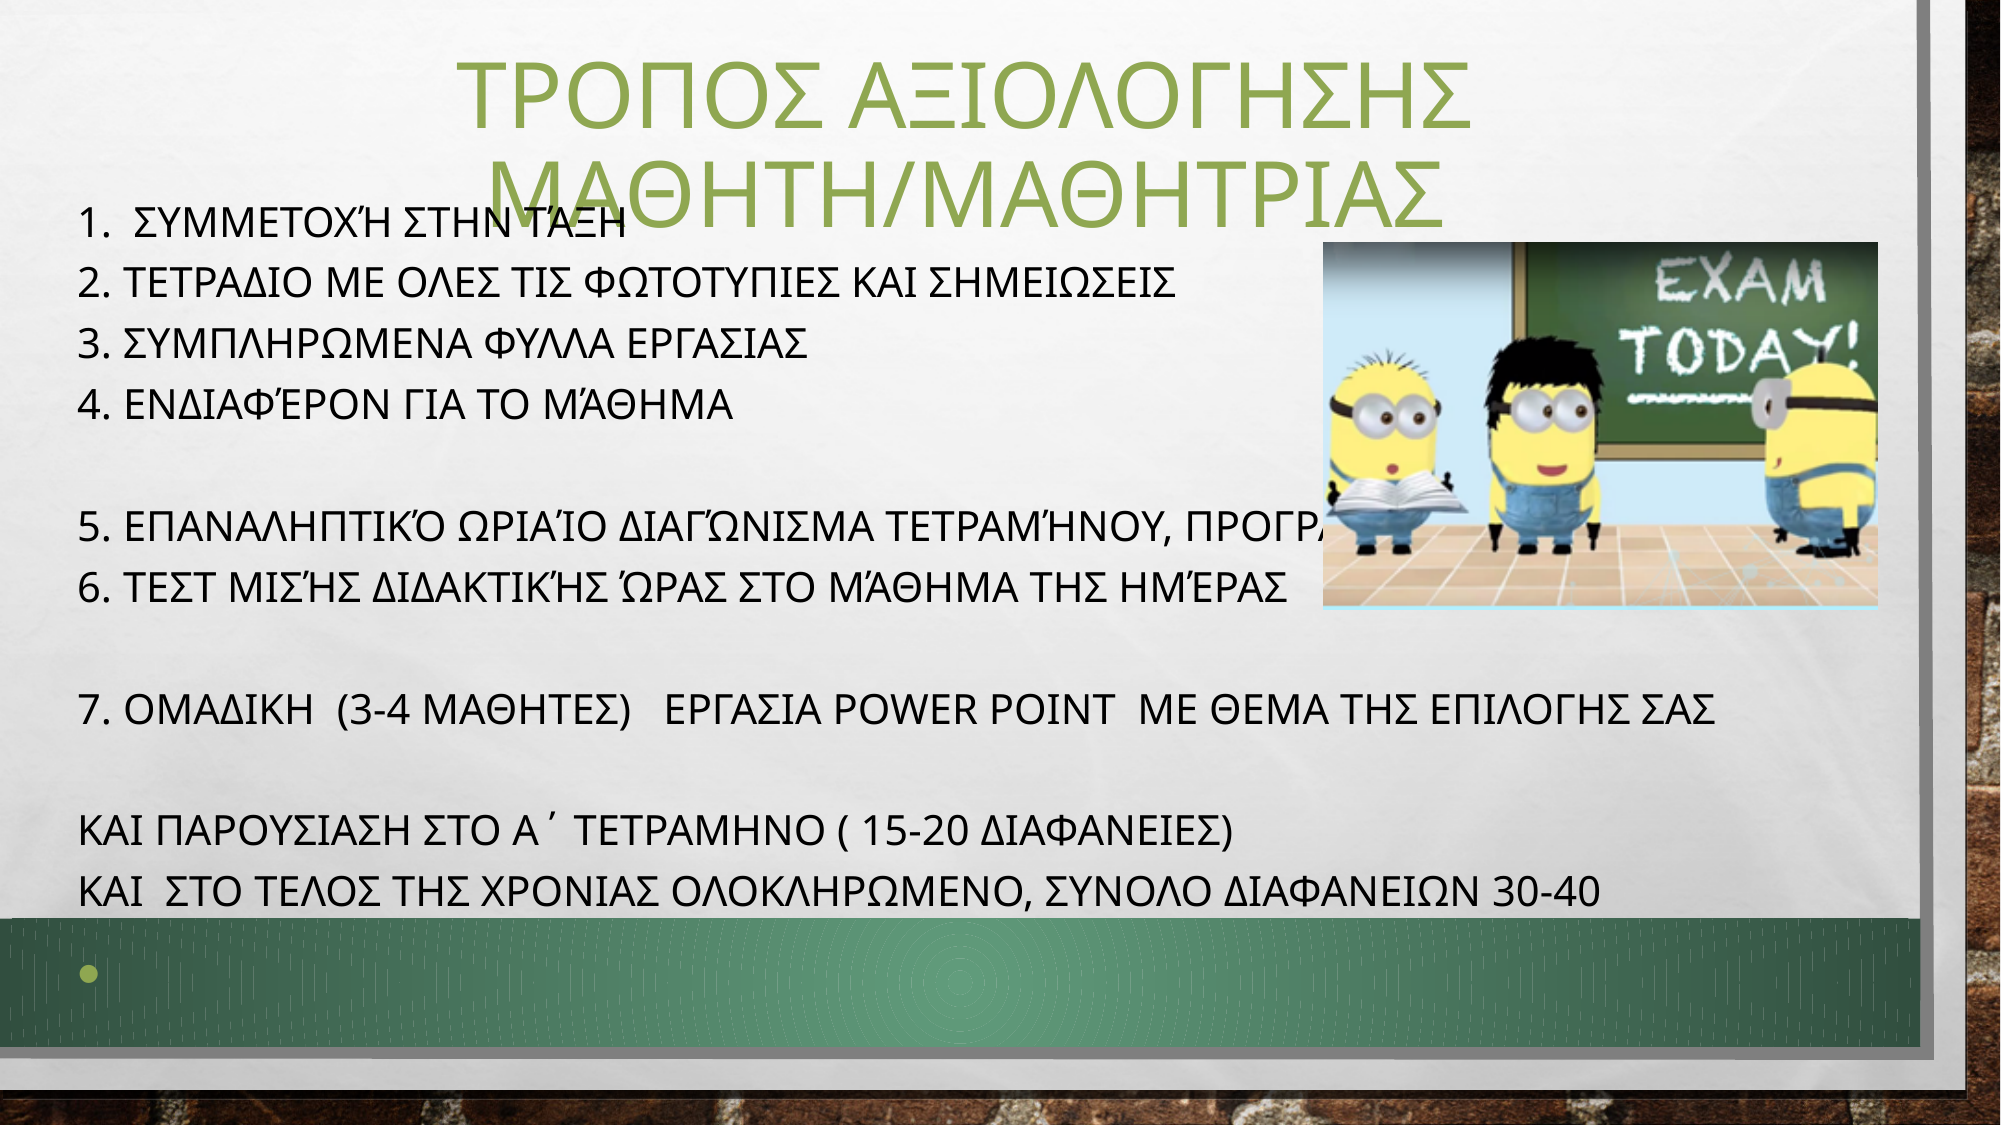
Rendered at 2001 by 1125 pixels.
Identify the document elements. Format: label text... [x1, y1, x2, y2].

list 1. Συμμετοχή στην τάξη 2. ΤΕΤΡΑΔΙΟ ΜΕ ΟΛΕΣ ΤΙΣ ΦΩΤΟΤΥΠΙΕΣ ΚΑΙ ΣΗΜΕΙΩΣΕΙΣ 3. ΣΥΜΠΛΗΡΩΜΕΝΑ ΦΥΛΛΑ ΕΡΓΑΣΙΑΣ 4. Ενδιαφέρον για το μάθημα 5. Επαναληπτικό Ωριαίο Διαγώνισμα Τετραμήνου, προγραμματισμένο 6. ΤΕΣΤ μισής Διδακτικής ώρας στο μάθημα της ημέρας 7. ΟΜΑΔΙΚΗ (3-4 μαθητεσ) ΕΡΓΑΣΙΑ POWER POINT με θεμα της επιλογησ σας ΚΑΙ ΠΑΡΟΥΣΙΑΣΗ ΣΤΟ Α΄ ΤΕΤΡΑΜΗΝΟ ( 15-20 διαφανειεσ) ΚΑΙ ΣΤΟ ΤΕΛΟΣ ΤΗΣ ΧΡΟΝΙΑΣ ΟΛΟΚΛΗΡΩΜΕΝΟ, ΣΥΝΟΛΟ ΔΙΑΦΑΝΕΙΩΝ 30-40 [62, 197, 1819, 928]
picture [1323, 242, 1878, 610]
title ΤΡΟΠΟΣ ΑΞΙΟΛΟΓΗΣΗΣ ΜΑΘΗΤΗ/ΜΑΘΗΤΡΙΑΣ [112, 41, 1819, 112]
